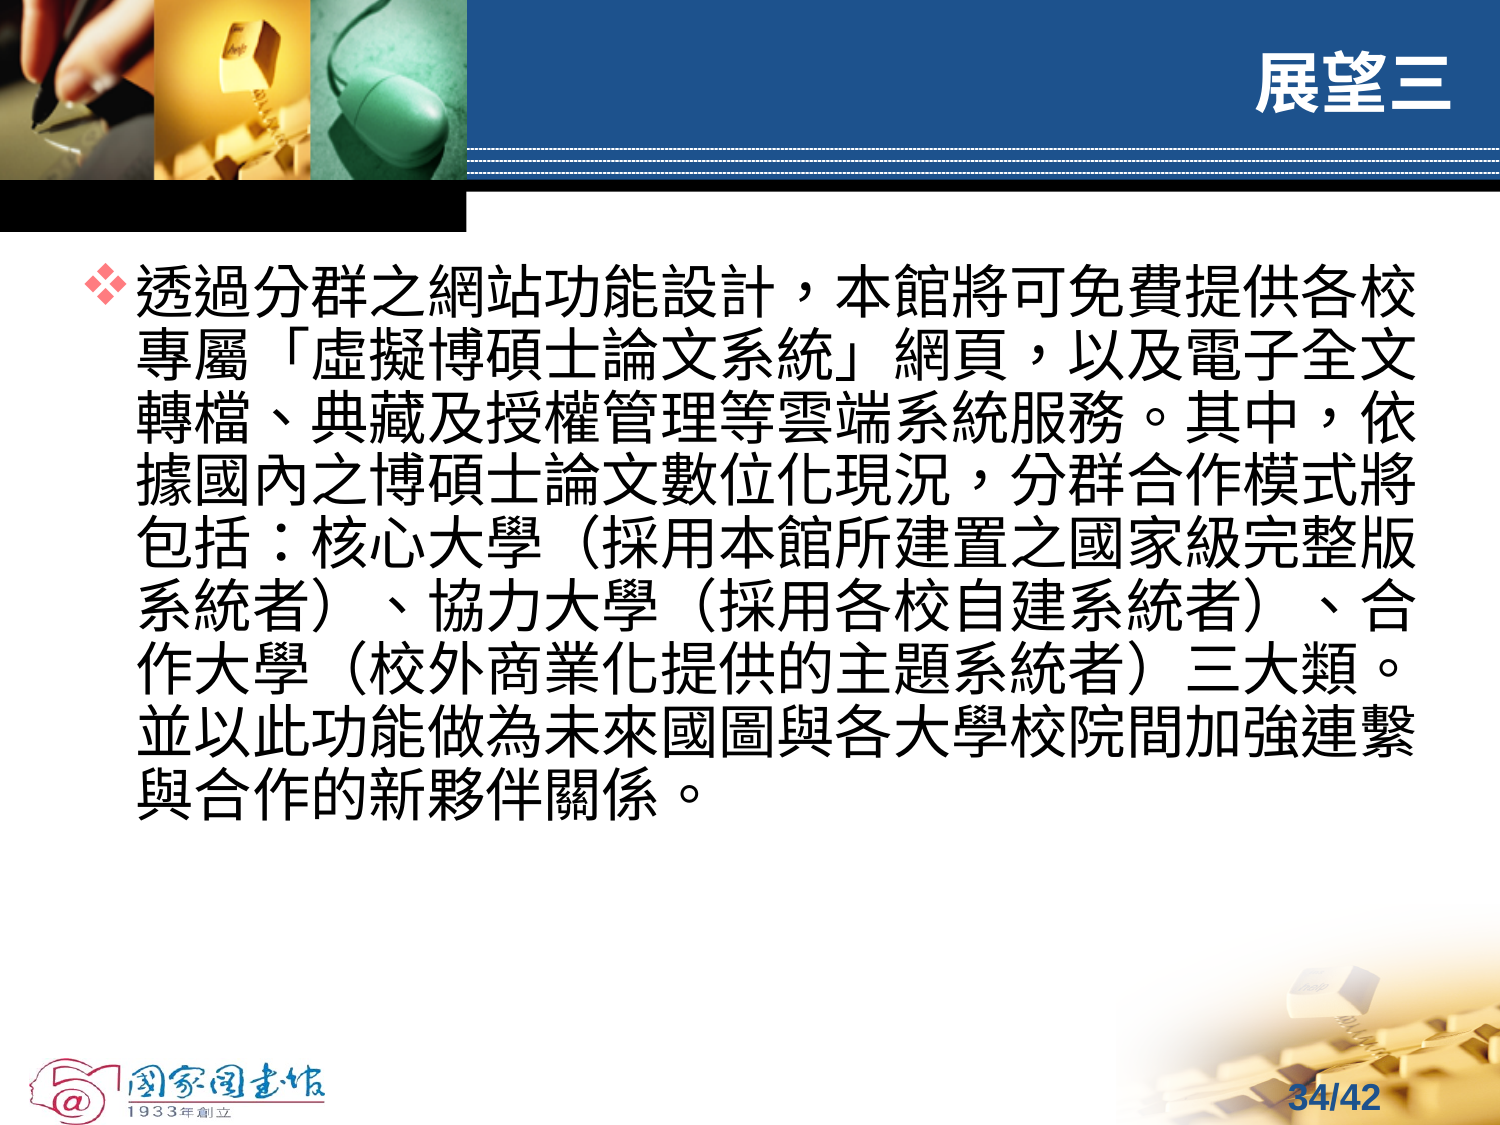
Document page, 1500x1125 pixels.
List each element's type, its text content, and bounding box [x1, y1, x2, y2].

picture [29, 1058, 325, 1125]
list 透過分群之網站功能設計，本館將可免費提供各校專屬「虛擬博碩士論文系統」網頁，以及電子全文轉檔、典藏及授權管理等雲端系統服務。其中，依據國內之博碩士論文數位化現況，分群合作模式將包括：核心大學（採用本館所建置之國家級完整版系統者）、協力大學（採用各校自建系統者）、合作大學（校外商業化提供的主題系統者）三大類。並以此功能做為未來國圖與各大學校院間加強連繫與合作的新夥伴關係。 [64, 255, 1440, 988]
title 展望三 [469, 24, 1470, 138]
